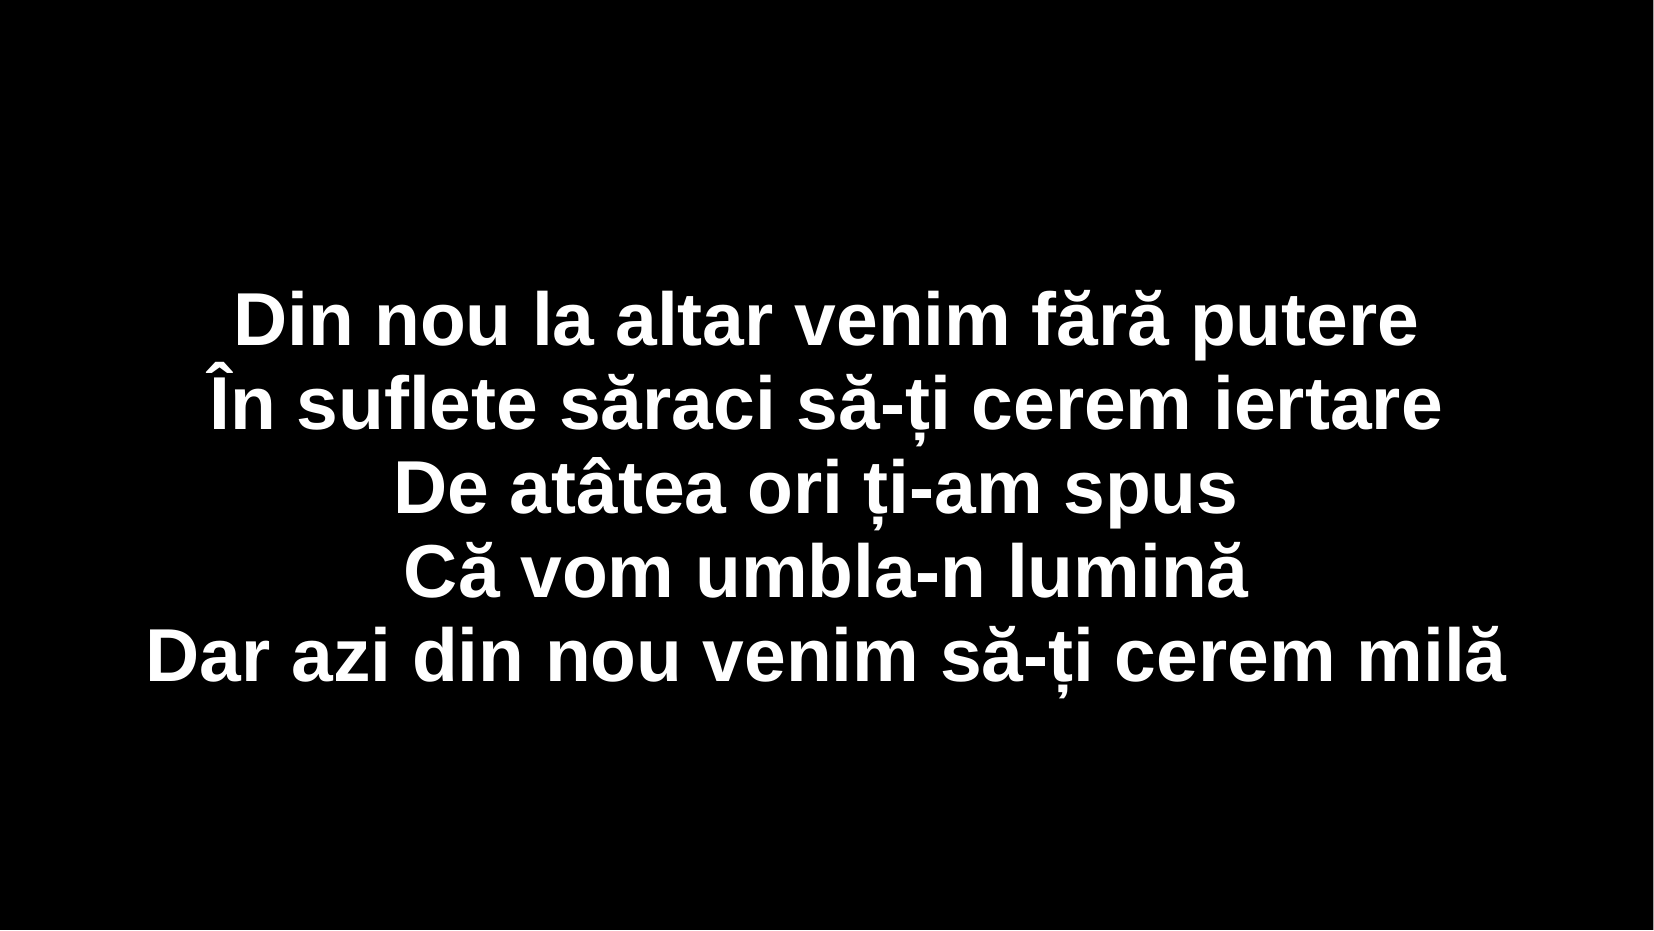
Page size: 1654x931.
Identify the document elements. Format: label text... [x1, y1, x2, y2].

subtitle Din nou la altar venim fără putere În suflete săraci să-ți cerem iertare De atâtea ori ți-am spus Că vom umbla-n lumină Dar azi din nou venim să-ți cerem milă [82, 109, 1571, 866]
